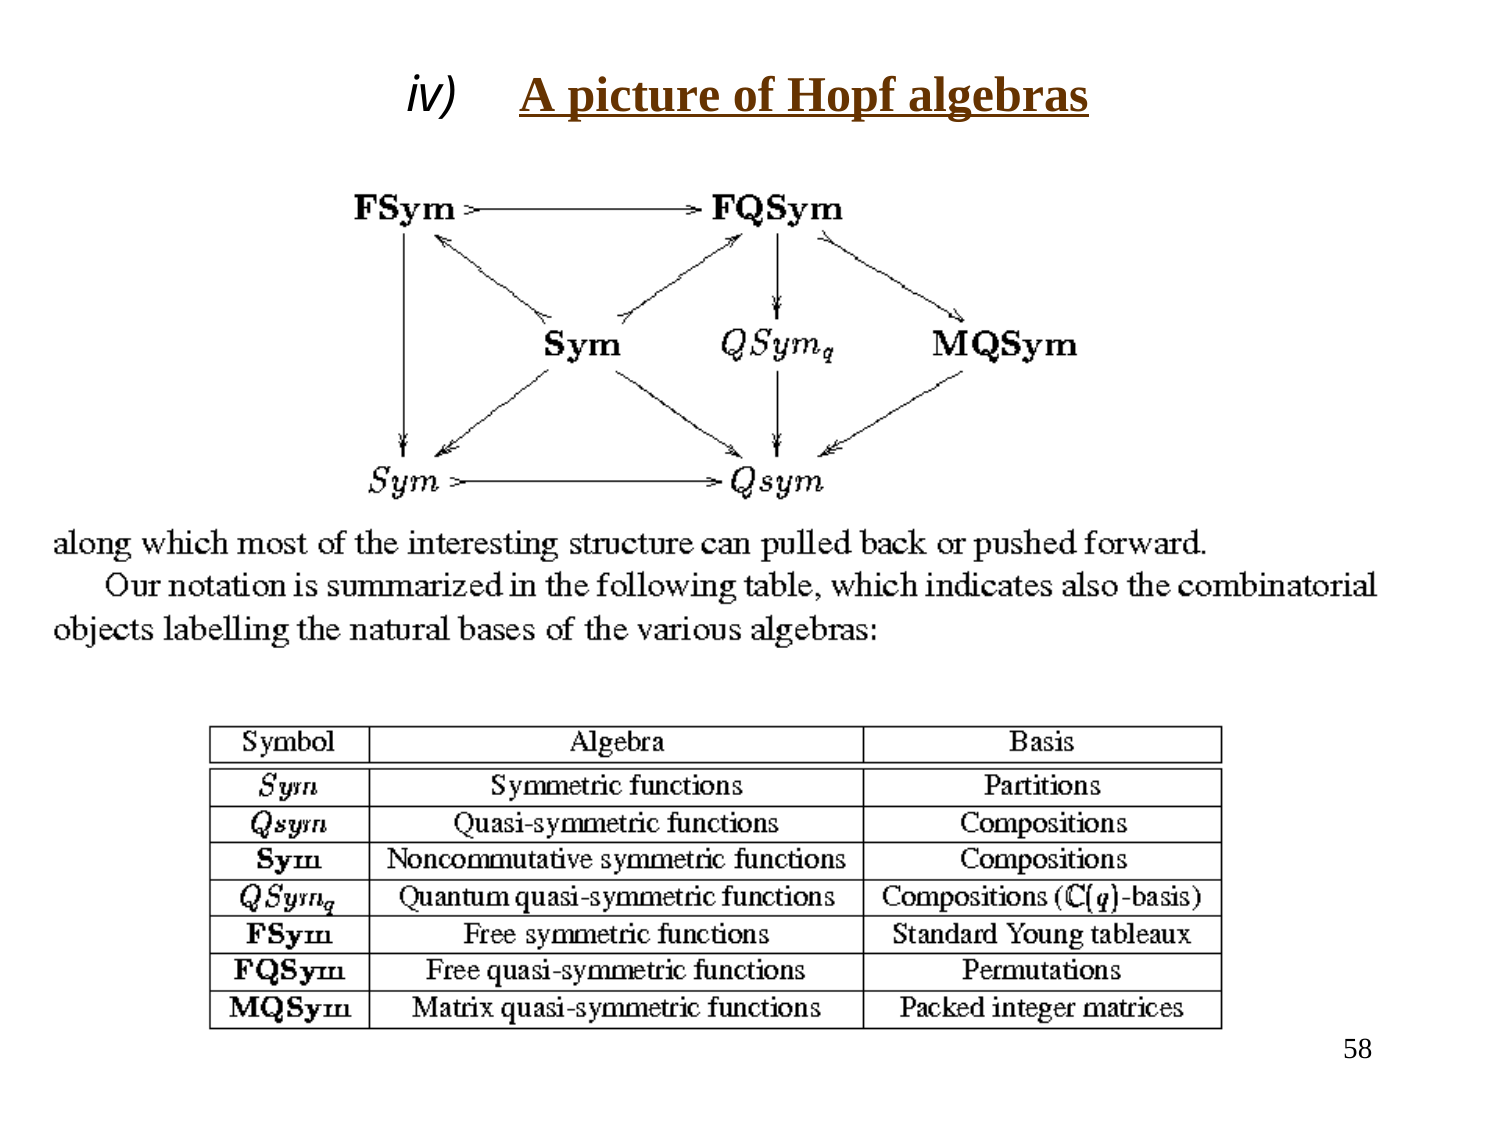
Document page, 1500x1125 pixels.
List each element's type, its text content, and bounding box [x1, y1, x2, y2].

text_box iv) A picture of Hopf algebras [195, 49, 1301, 134]
picture [50, 187, 1401, 1038]
